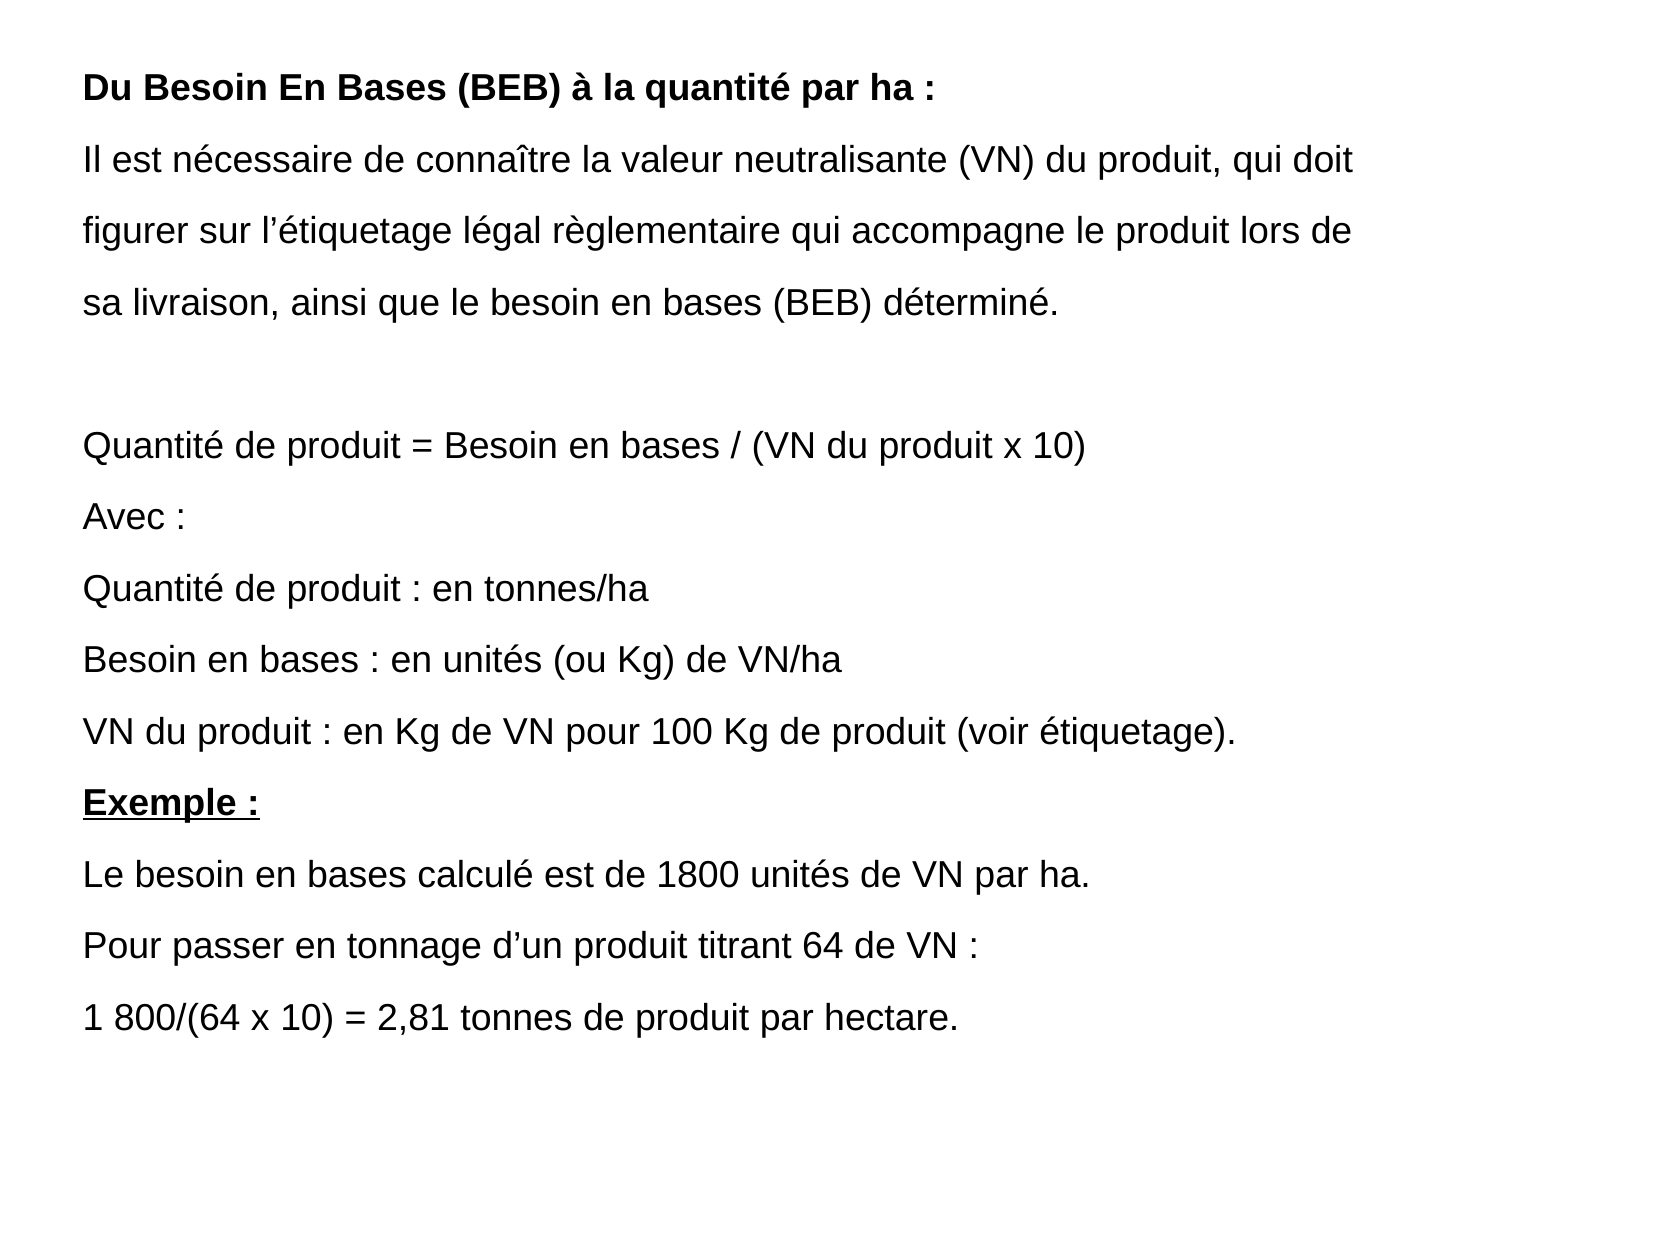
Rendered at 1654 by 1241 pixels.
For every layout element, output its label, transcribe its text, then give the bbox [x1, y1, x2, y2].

list Du Besoin En Bases (BEB) à la quantité par ha : Il est nécessaire de connaître la valeur neutralisante (VN) du produit, qui doit figurer sur l’étiquetage légal règlementaire qui accompagne le produit lors de sa livraison, ainsi que le besoin en bases (BEB) déterminé. Quantité de produit = Besoin en bases / (VN du produit x 10) Avec : Quantité de produit : en tonnes/ha Besoin en bases : en unités (ou Kg) de VN/ha VN du produit : en Kg de VN pour 100 Kg de produit (voir étiquetage). Exemple : Le besoin en bases calculé est de 1800 unités de VN par ha. Pour passer en tonnage d’un produit titrant 64 de VN : 1 800/(64 x 10) = 2,81 tonnes de produit par hectare. [82, 66, 1538, 1195]
